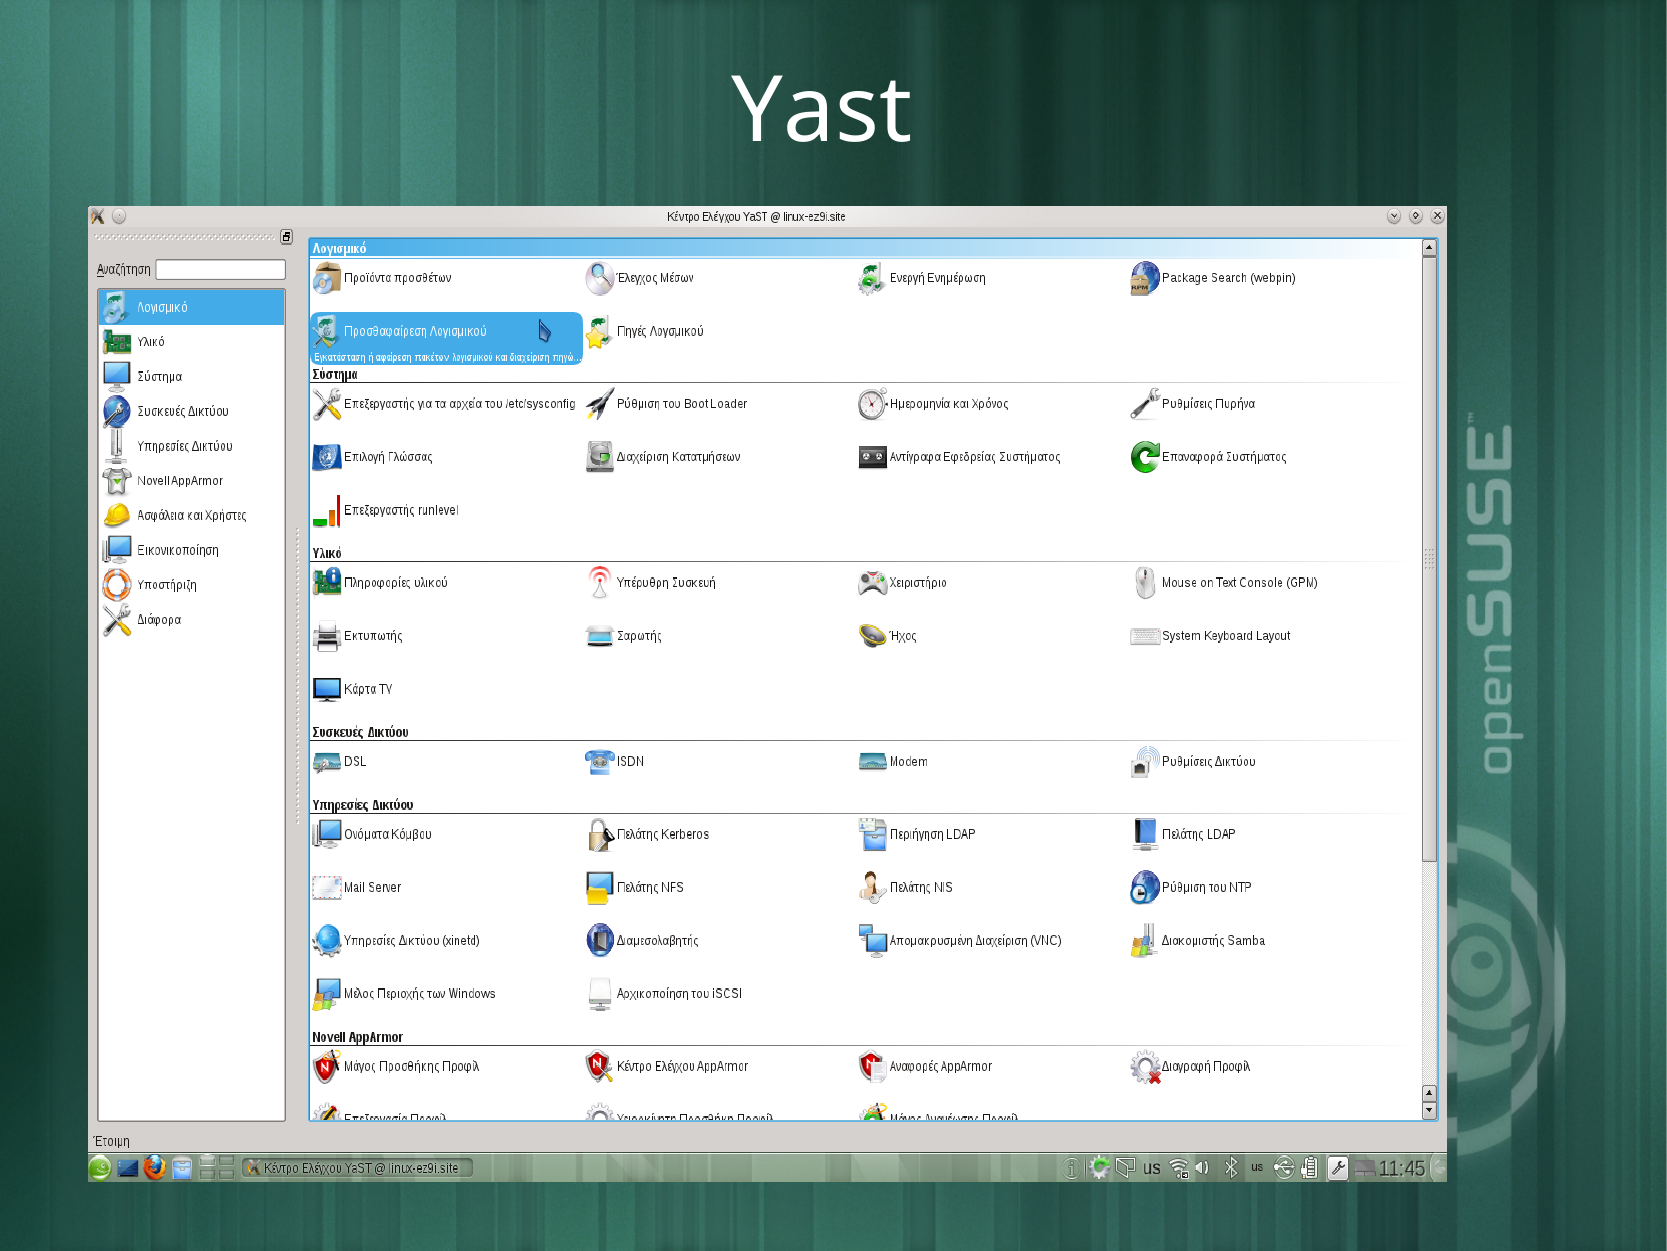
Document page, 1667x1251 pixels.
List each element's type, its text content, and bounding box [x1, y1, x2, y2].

title Yast [40, 50, 1626, 200]
picture [0, 0, 1667, 1251]
